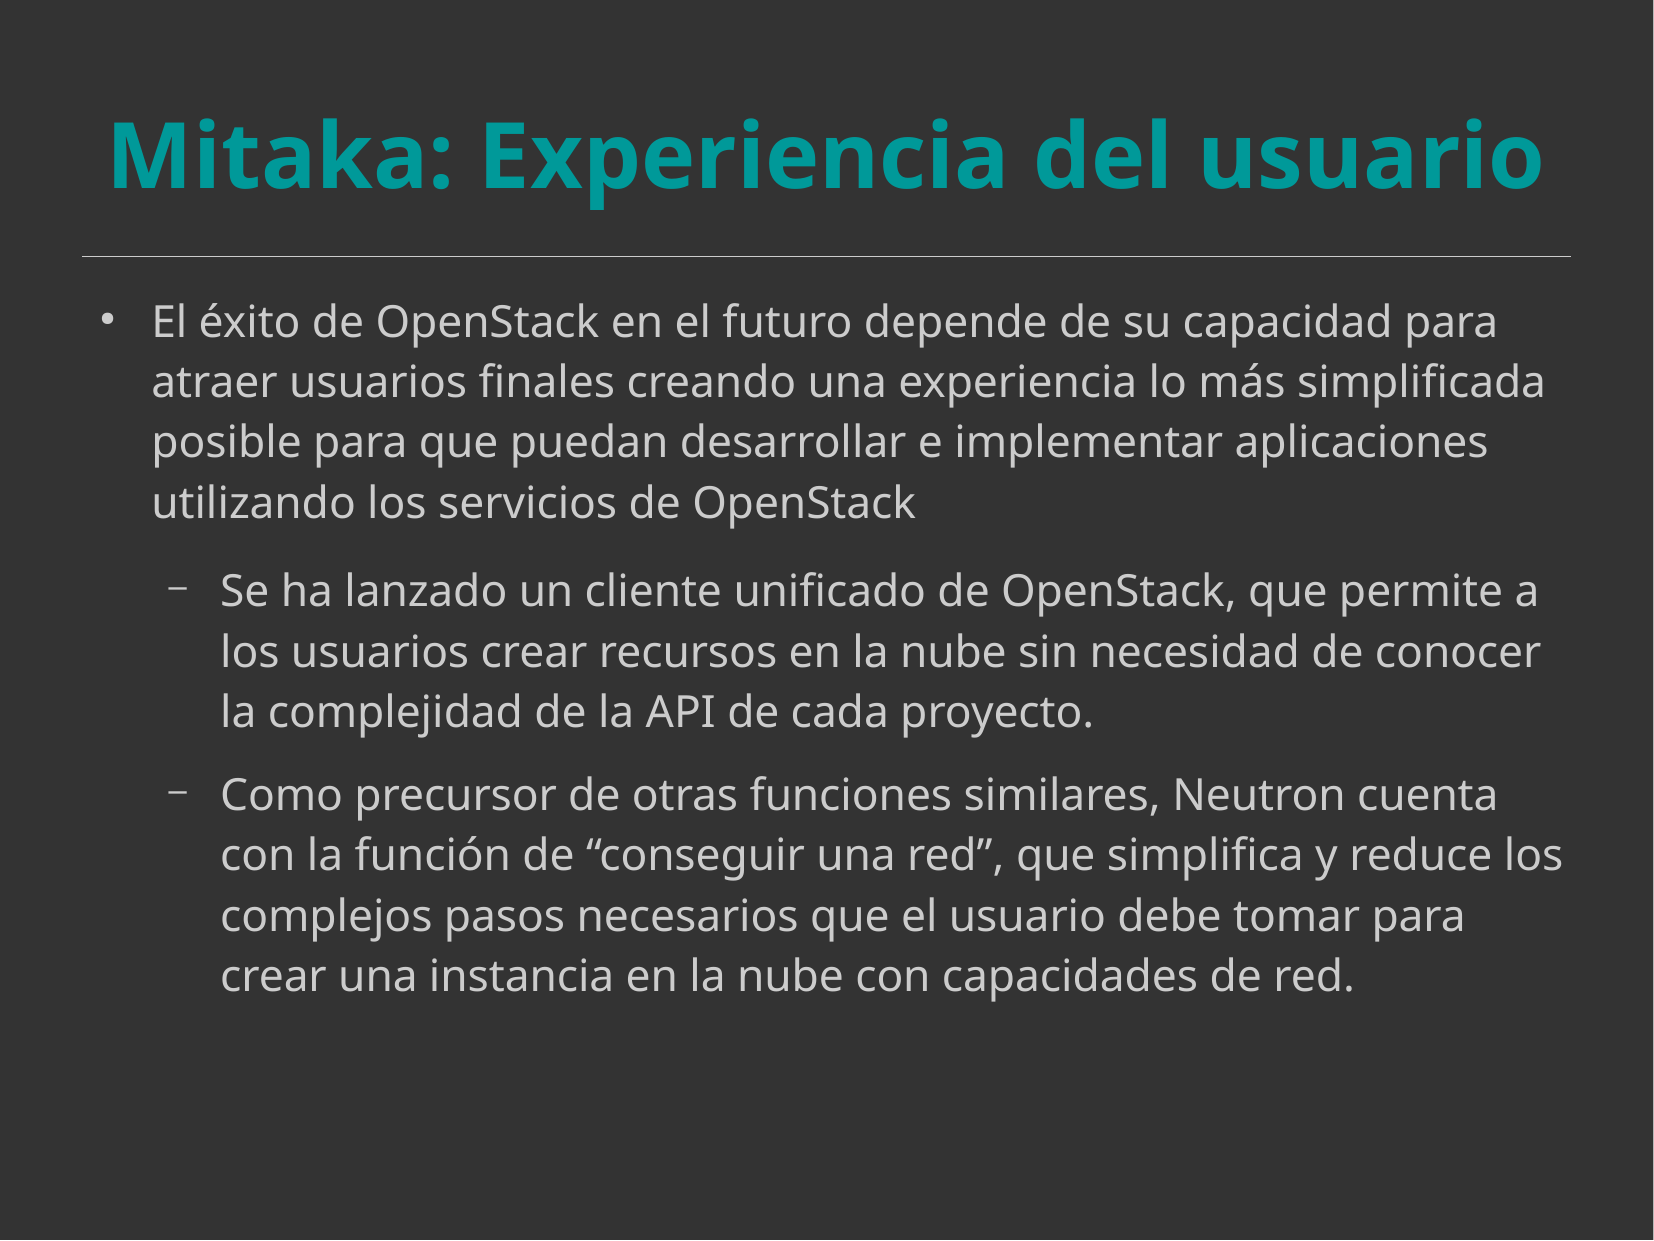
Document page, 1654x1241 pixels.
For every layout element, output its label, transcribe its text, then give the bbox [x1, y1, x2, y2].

list El éxito de OpenStack en el futuro depende de su capacidad para atraer usuarios finales creando una experiencia lo más simplificada posible para que puedan desarrollar e implementar aplicaciones utilizando los servicios de OpenStack Se ha lanzado un cliente unificado de OpenStack, que permite a los usuarios crear recursos en la nube sin necesidad de conocer la complejidad de la API de cada proyecto. Como precursor de otras funciones similares, Neutron cuenta con la función de “conseguir una red”, que simplifica y reduce los complejos pasos necesarios que el usuario debe tomar para crear una instancia en la nube con capacidades de red. [82, 290, 1571, 1010]
title Mitaka: Experiencia del usuario [82, 45, 1571, 260]
